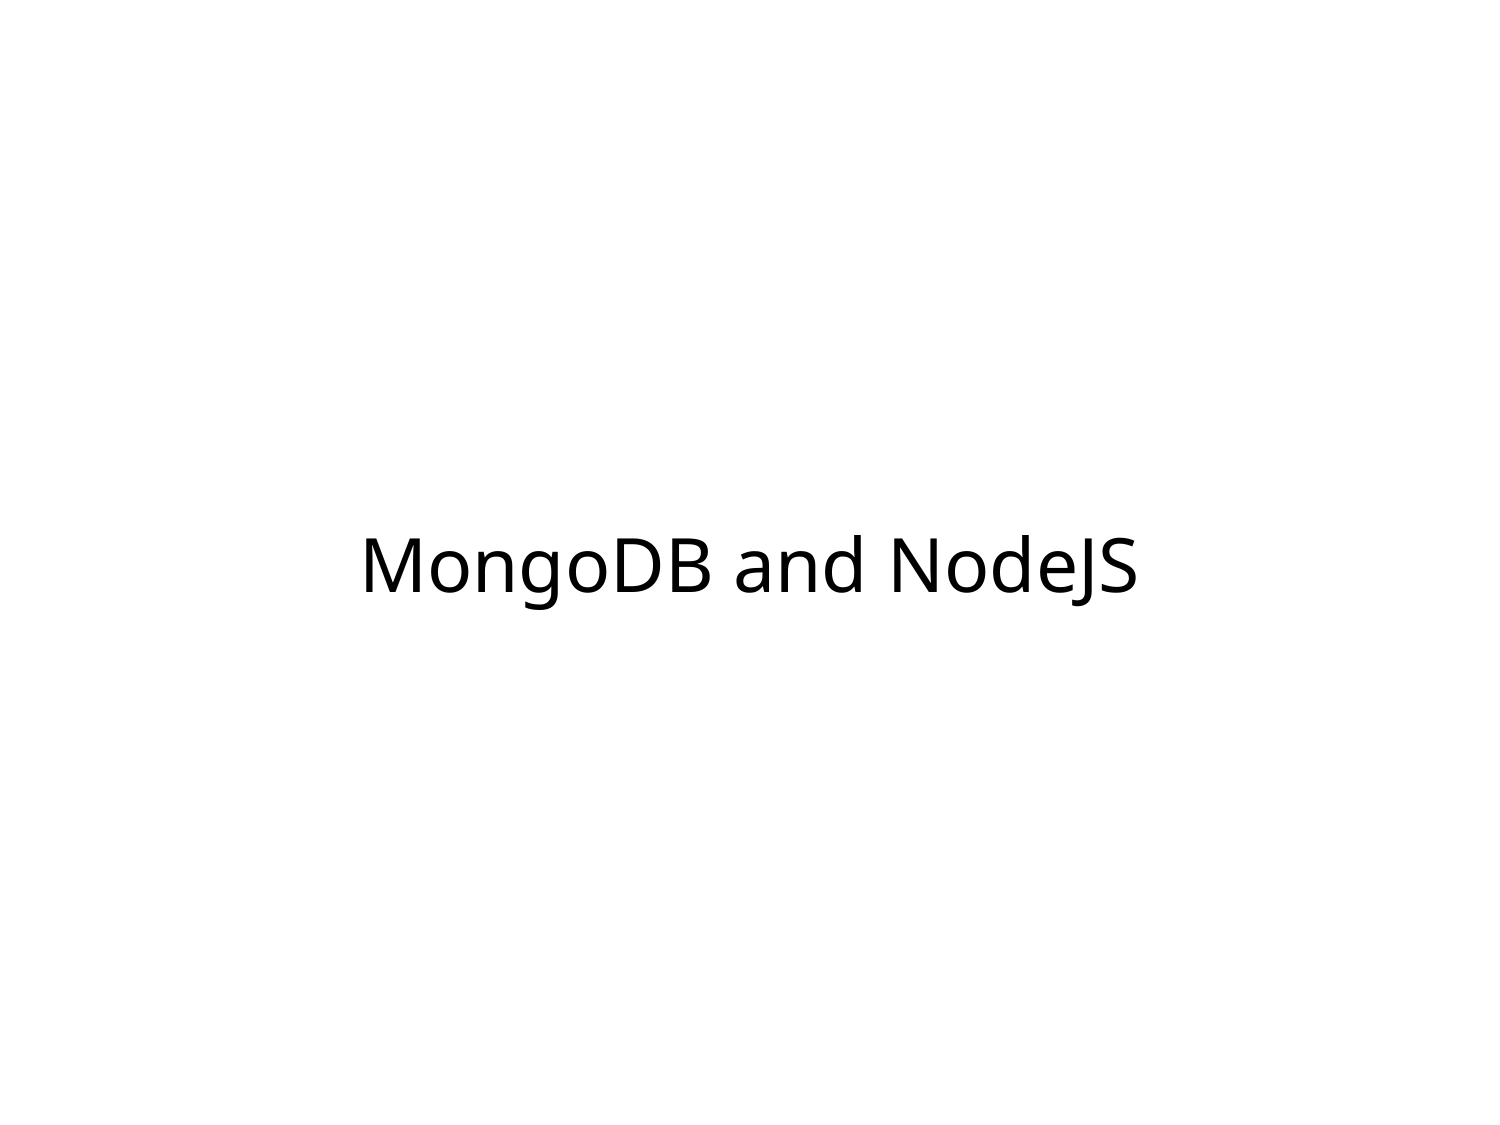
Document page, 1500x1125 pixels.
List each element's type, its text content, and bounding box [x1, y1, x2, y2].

title MongoDB and NodeJS [51, 470, 1449, 655]
